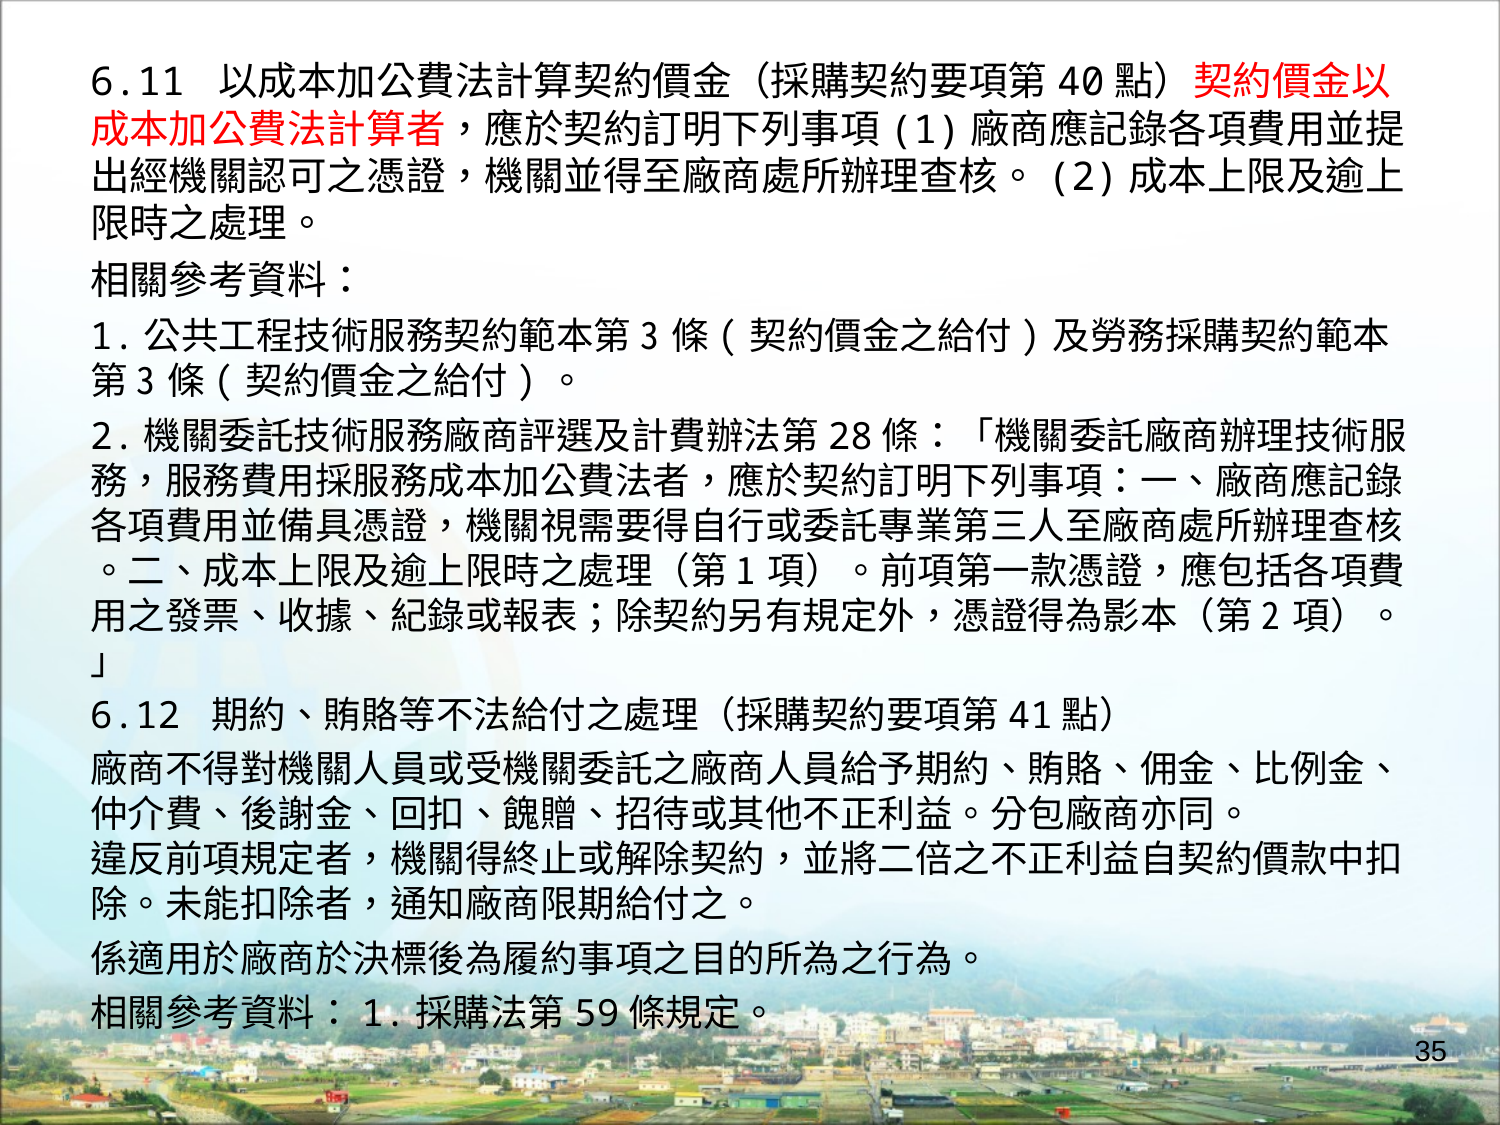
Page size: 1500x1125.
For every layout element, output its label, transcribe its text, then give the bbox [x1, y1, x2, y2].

picture [0, 0, 1500, 1125]
text_box <編號> [1111, 1024, 1462, 1103]
list 6.11 以成本加公費法計算契約價金（採購契約要項第40點）契約價金以成本加公費法計算者，應於契約訂明下列事項(1)廠商應記錄各項費用並提出經機關認可之憑證，機關並得至廠商處所辦理查核。(2)成本上限及逾上限時之處理。 相關參考資料： 1.公共工程技術服務契約範本第3條(契約價金之給付)及勞務採購契約範本第3條(契約價金之給付)。 2.機關委託技術服務廠商評選及計費辦法第28條：「機關委託廠商辦理技術服務，服務費用採服務成本加公費法者，應於契約訂明下列事項：一、廠商應記錄各項費用並備具憑證，機關視需要得自行或委託專業第三人至廠商處所辦理查核。二、成本上限及逾上限時之處理（第1項）。前項第一款憑證，應包括各項費用之發票、收據、紀錄或報表；除契約另有規定外，憑證得為影本（第2項）。」 6.12 期約、賄賂等不法給付之處理（採購契約要項第41點） 廠商不得對機關人員或受機關委託之廠商人員給予期約、賄賂、佣金、比例金、仲介費、後謝金、回扣、餽贈、招待或其他不正利益。分包廠商亦同。 違反前項規定者，機關得終止或解除契約，並將二倍之不正利益自契約價款中扣除。未能扣除者，通知廠商限期給付之。 係適用於廠商於決標後為履約事項之目的所為之行為。 相關參考資料：1.採購法第59條規定。 [75, 48, 1426, 1059]
